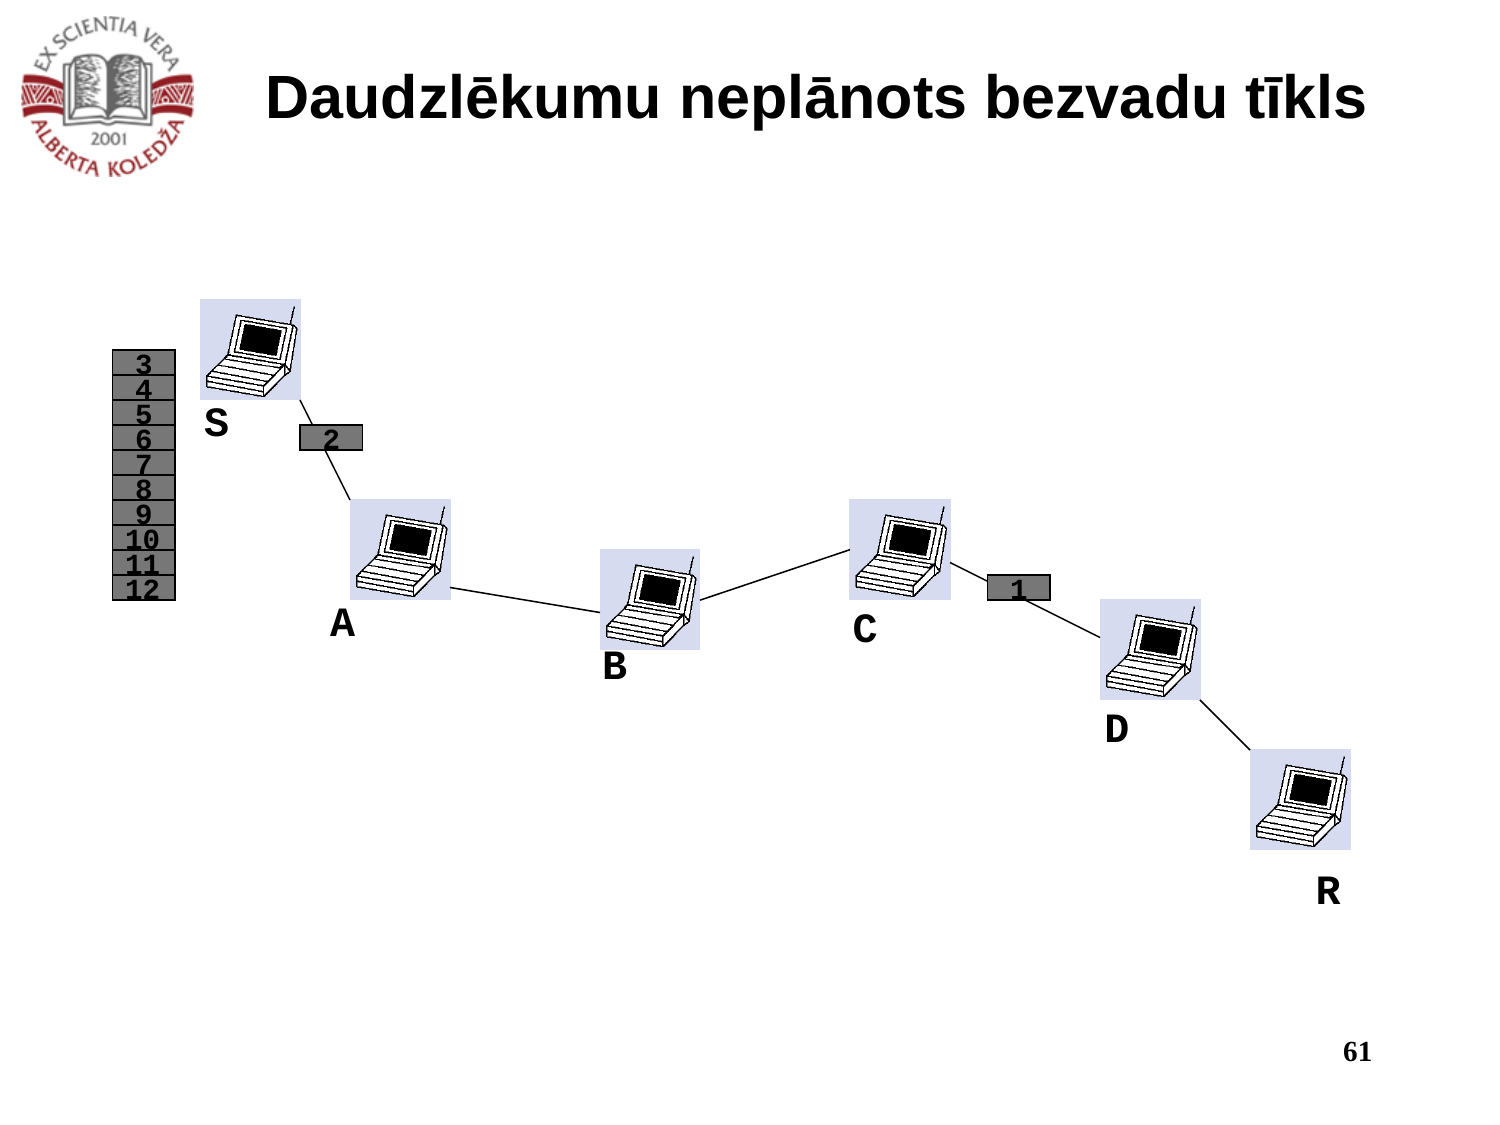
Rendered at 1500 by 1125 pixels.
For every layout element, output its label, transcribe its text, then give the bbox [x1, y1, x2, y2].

text_box 11 [112, 549, 175, 574]
text_box <skaitlis> [1074, 1025, 1388, 1101]
text_box 1 [987, 574, 1051, 600]
chart [200, 299, 301, 400]
text_box C [837, 592, 893, 659]
title Daudzlēkumu neplānots bezvadu tīkls [187, 44, 1425, 151]
text_box 7 [112, 449, 175, 474]
text_box 8 [112, 474, 175, 499]
chart [600, 549, 700, 651]
text_box 4 [112, 374, 175, 399]
chart [1250, 750, 1351, 850]
text_box 12 [112, 574, 175, 600]
chart [1100, 600, 1201, 700]
text_box 2 [300, 424, 363, 450]
text_box S [189, 387, 244, 454]
text_box 9 [112, 499, 175, 524]
chart [350, 500, 451, 601]
text_box A [315, 587, 370, 653]
chart [849, 500, 951, 601]
text_box 5 [112, 399, 175, 424]
picture [21, 16, 194, 177]
text_box D [1089, 692, 1145, 759]
text_box 10 [148, 533, 154, 546]
text_box 6 [112, 424, 175, 449]
text_box 3 [112, 349, 175, 374]
text_box R [1300, 855, 1356, 921]
text_box 10 [112, 524, 175, 549]
text_box B [587, 630, 642, 696]
